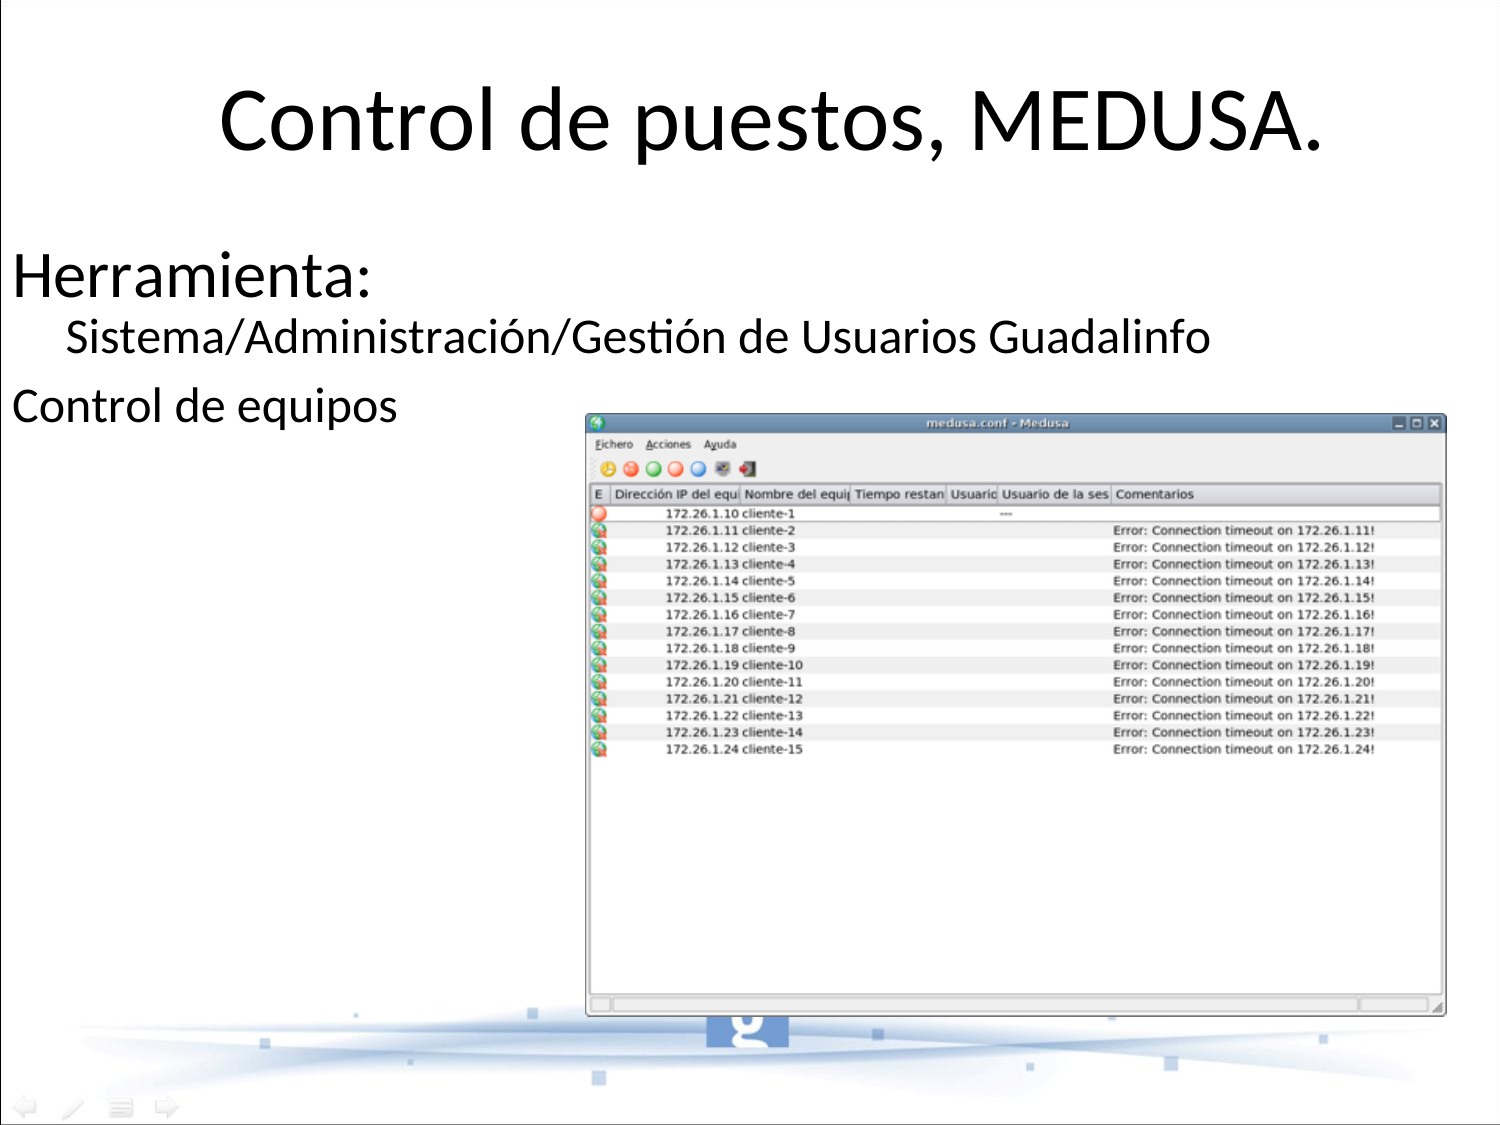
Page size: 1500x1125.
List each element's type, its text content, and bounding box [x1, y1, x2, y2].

list Herramienta: Sistema/Administración/Gestión de Usuarios Guadalinfo Control de equipos [12, 244, 1500, 591]
picture [0, 0, 1500, 1125]
title Control de puestos, MEDUSA. [29, 29, 1500, 222]
